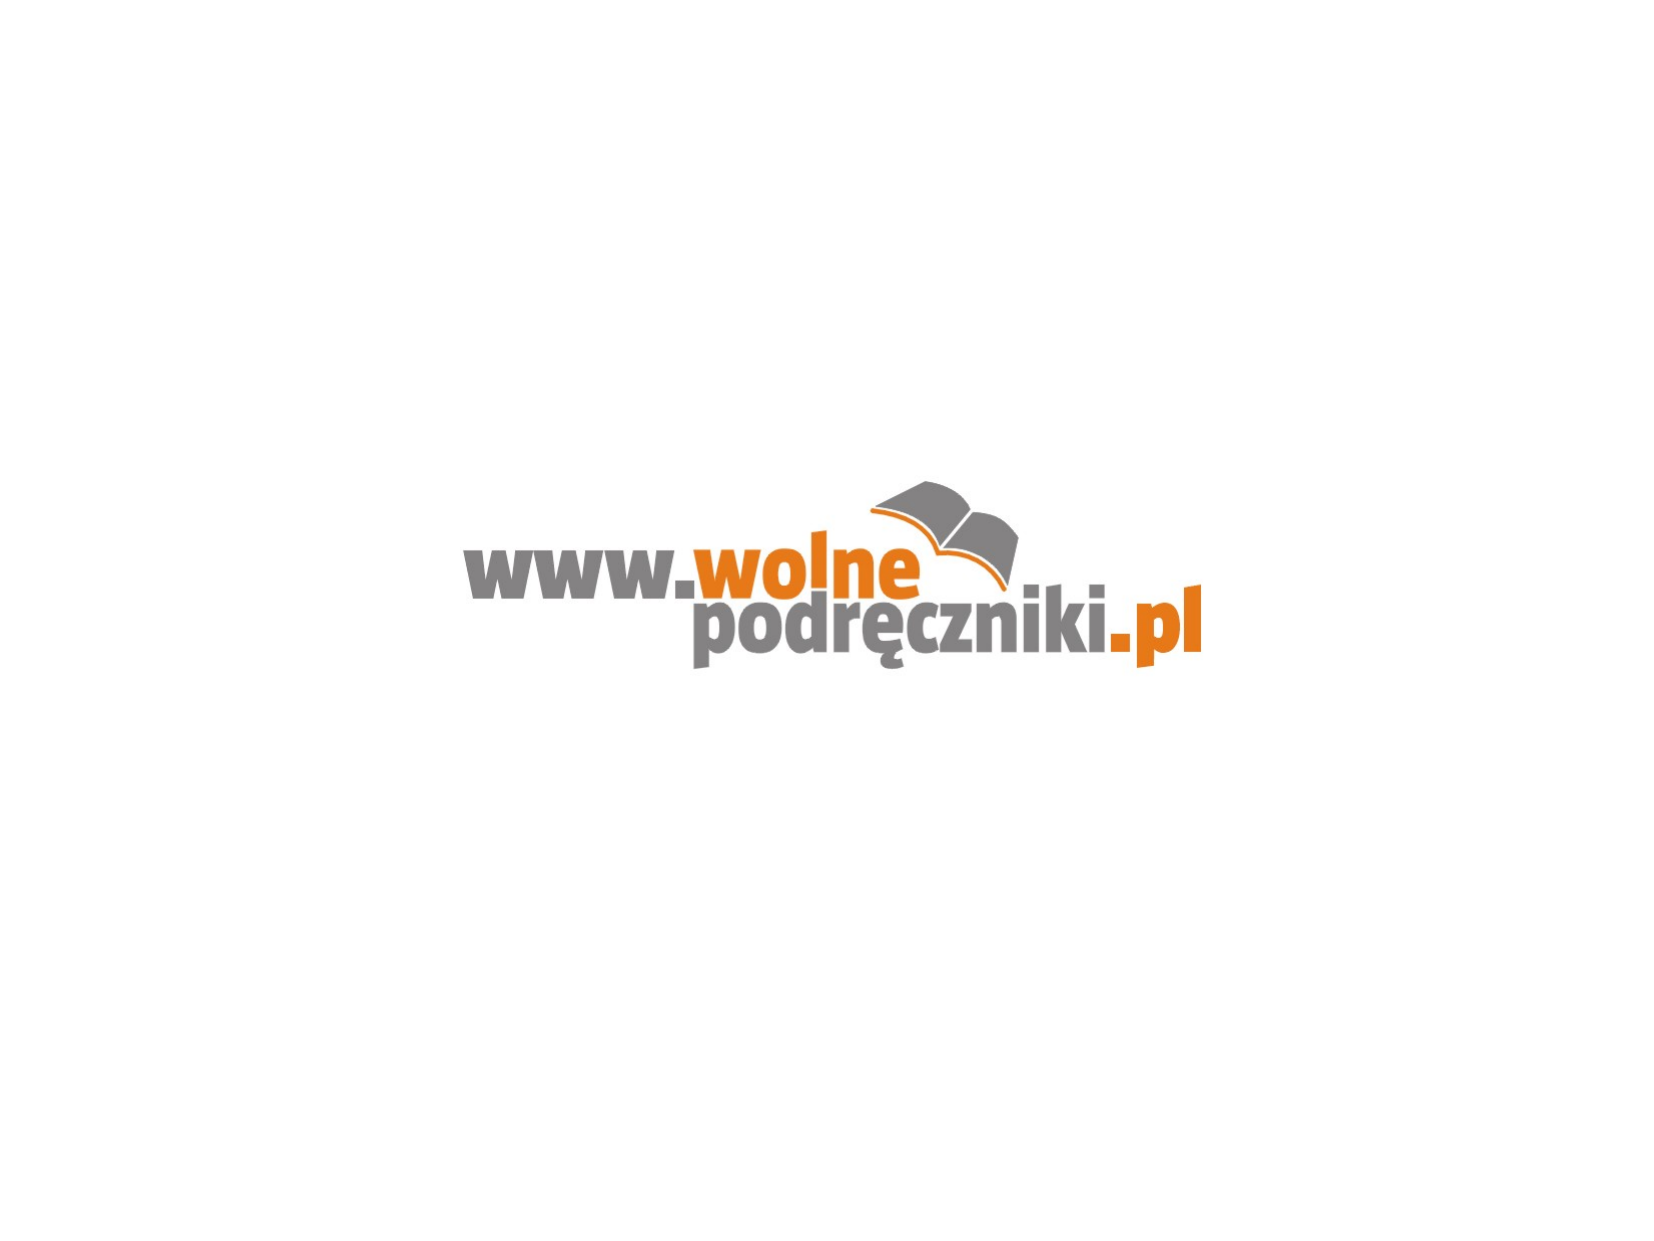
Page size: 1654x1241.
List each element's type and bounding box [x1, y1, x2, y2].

picture [460, 471, 1211, 680]
